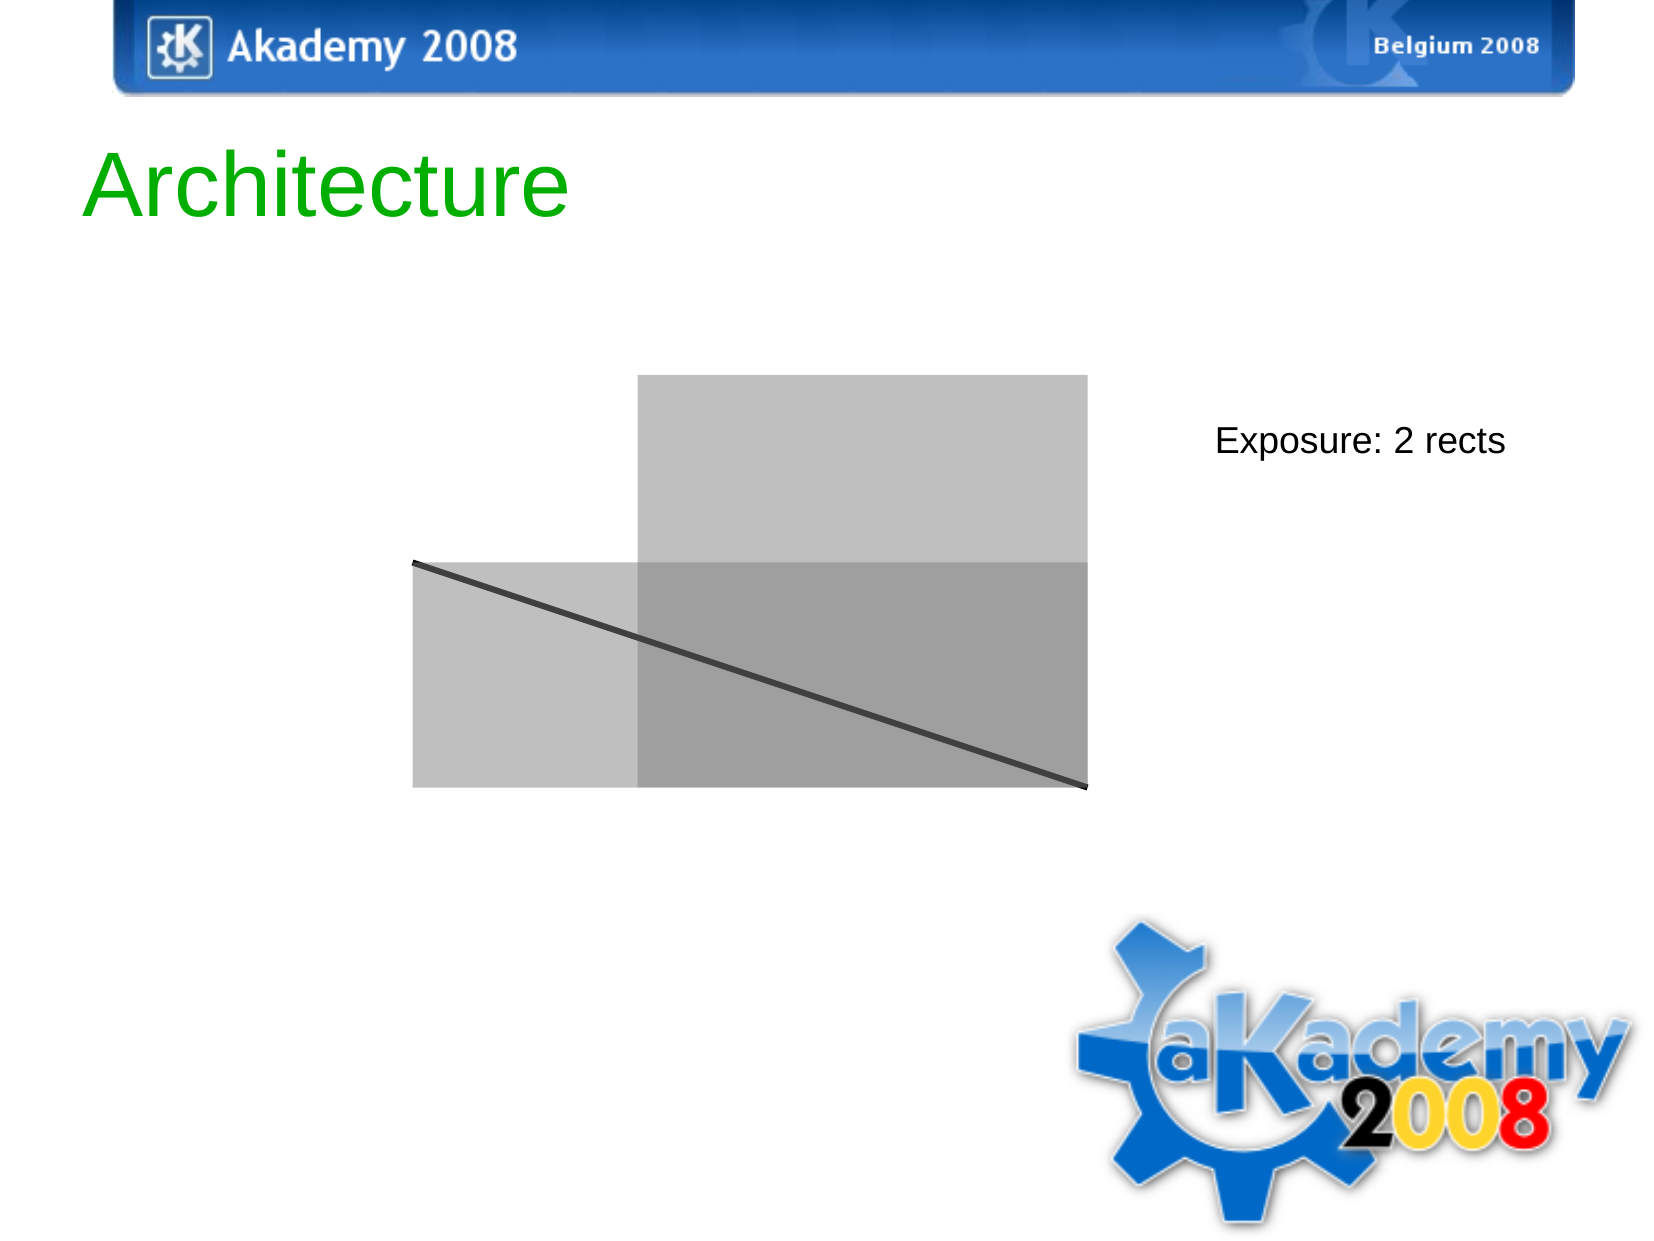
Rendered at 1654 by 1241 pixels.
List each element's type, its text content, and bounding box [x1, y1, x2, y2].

text_box Exposure: 2 rects [1200, 412, 1576, 470]
title Architecture [82, 112, 1571, 257]
picture [112, 0, 1575, 98]
picture [1053, 913, 1654, 1241]
text_box [412, 374, 1088, 788]
